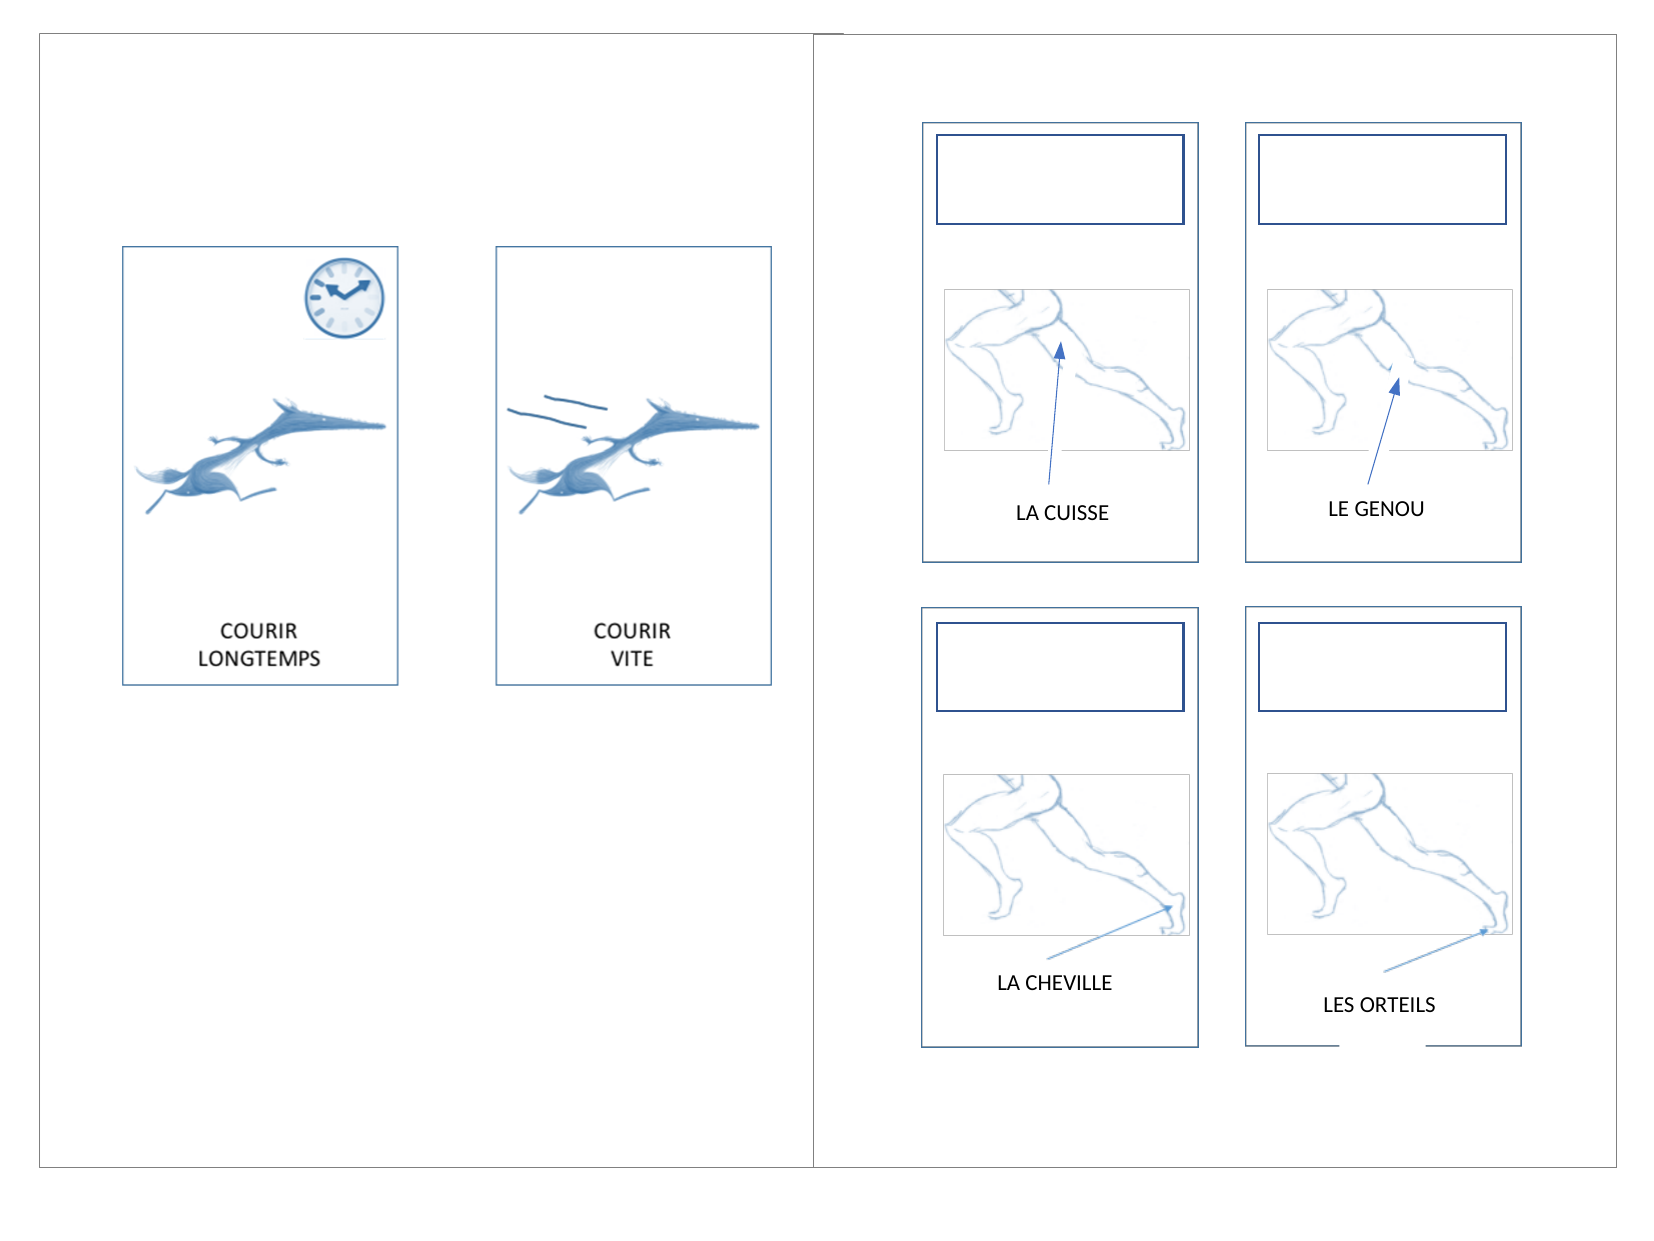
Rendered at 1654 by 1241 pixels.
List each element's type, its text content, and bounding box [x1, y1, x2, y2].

picture [39, 34, 813, 1168]
text_box LA CUISSE [1000, 490, 1142, 534]
text_box [813, 34, 1617, 1168]
text_box LES ORTEILS [1308, 981, 1459, 1025]
picture [921, 607, 1199, 1048]
picture [1245, 606, 1522, 1048]
picture [1245, 122, 1522, 563]
picture [922, 122, 1199, 563]
text_box LE GENOU [1313, 486, 1454, 530]
text_box LA CHEVILLE [982, 960, 1157, 1004]
